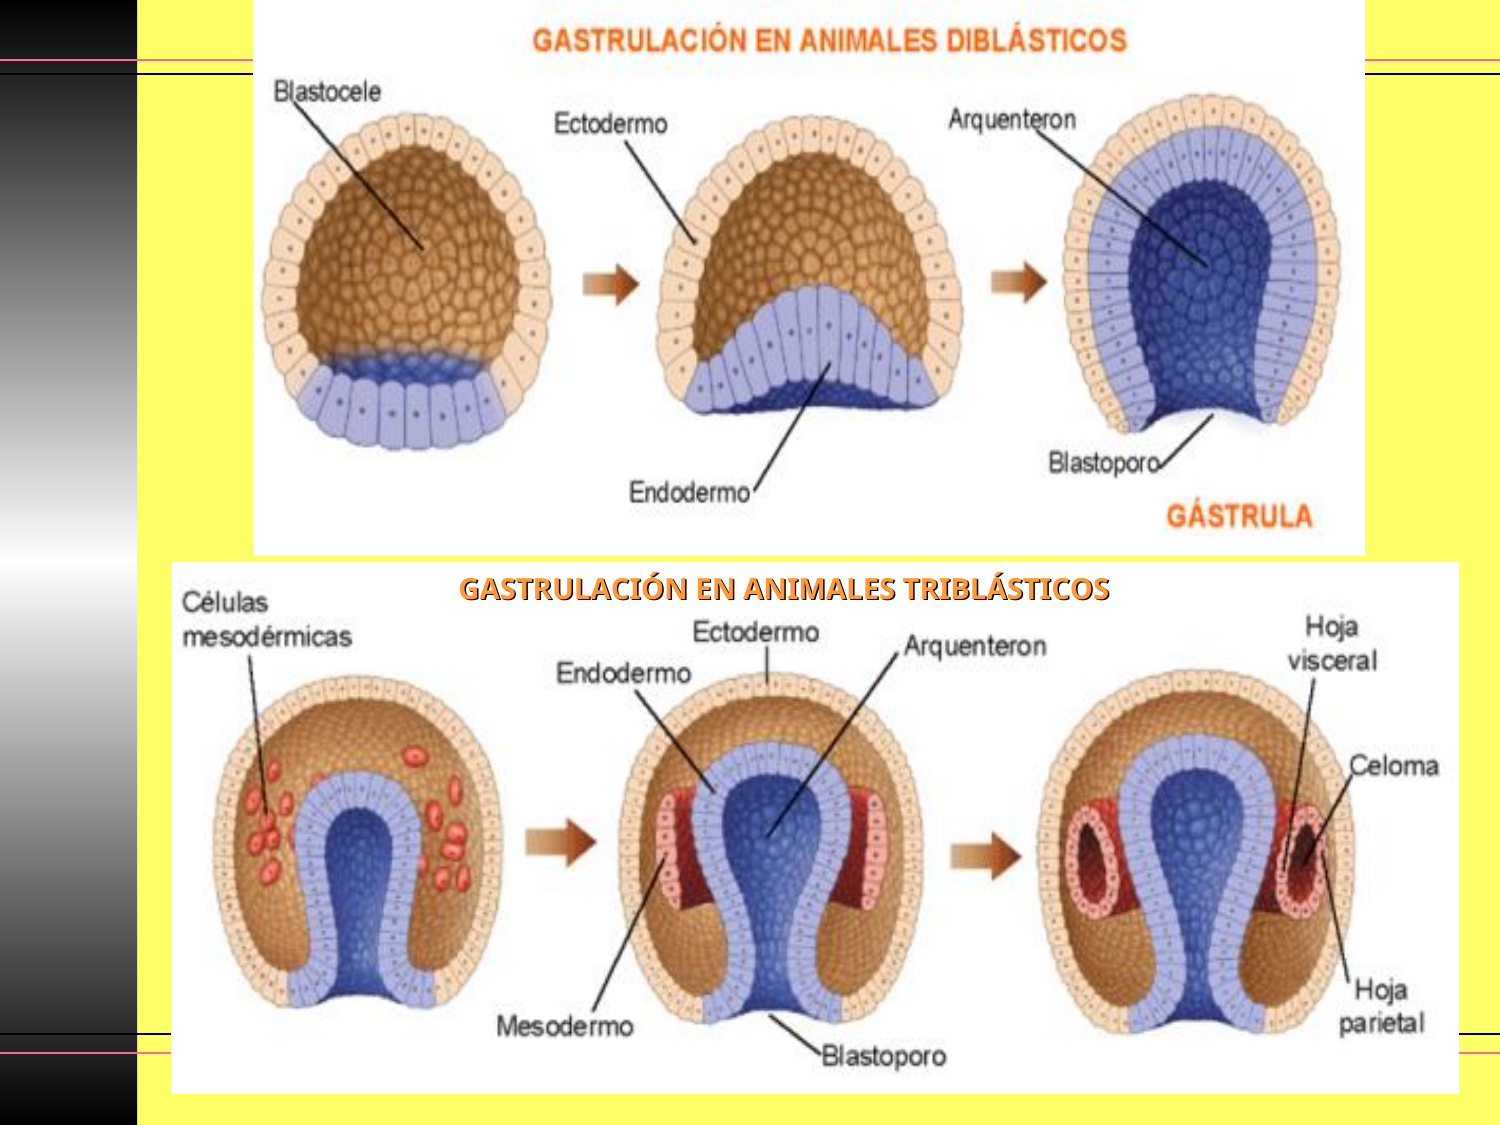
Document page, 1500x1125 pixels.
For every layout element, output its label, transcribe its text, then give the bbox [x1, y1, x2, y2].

picture [253, 0, 1365, 556]
picture [171, 562, 1459, 1094]
text_box GASTRULACIÓN EN ANIMALES TRIBLÁSTICOS [443, 562, 1125, 613]
